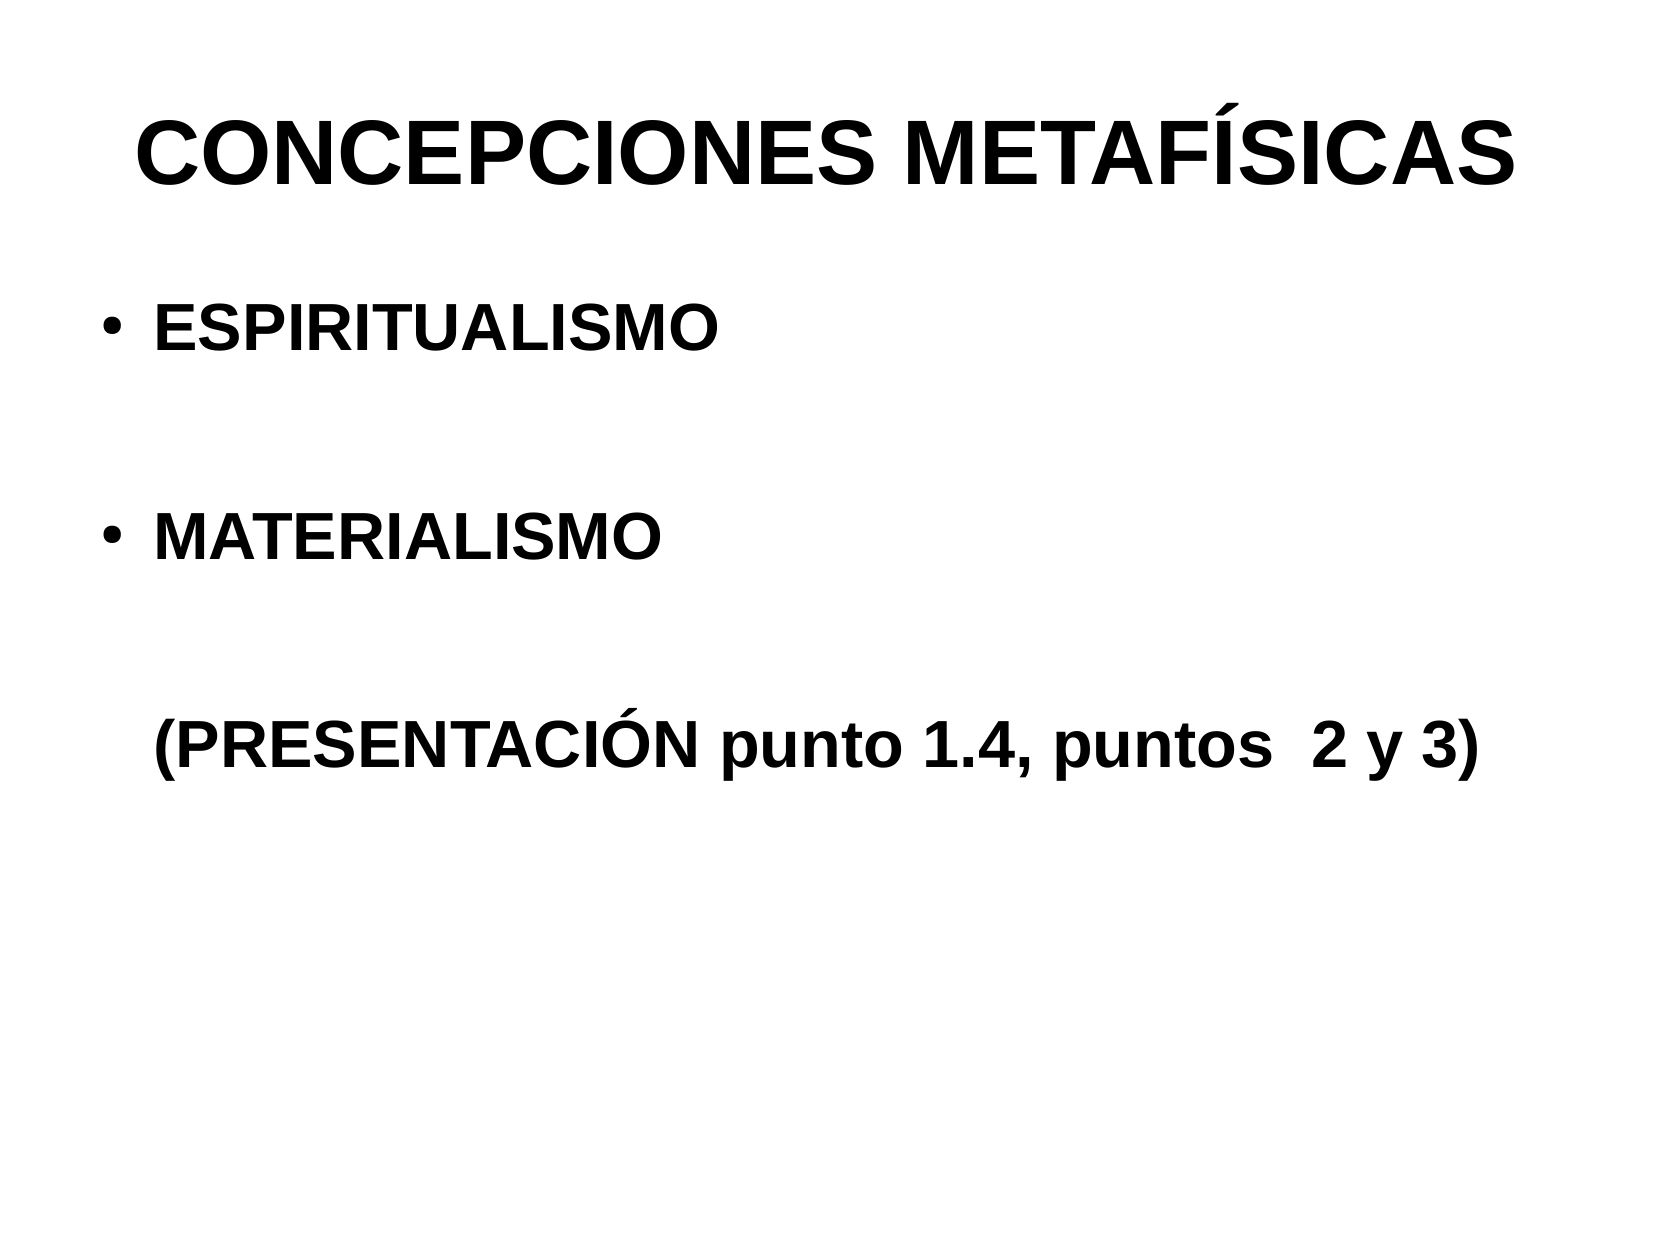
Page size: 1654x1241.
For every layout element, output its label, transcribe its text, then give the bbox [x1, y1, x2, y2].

list ESPIRITUALISMO MATERIALISMO (PRESENTACIÓN punto 1.4, puntos 2 y 3) [82, 290, 1571, 1010]
title CONCEPCIONES METAFÍSICAS [82, 49, 1571, 257]
